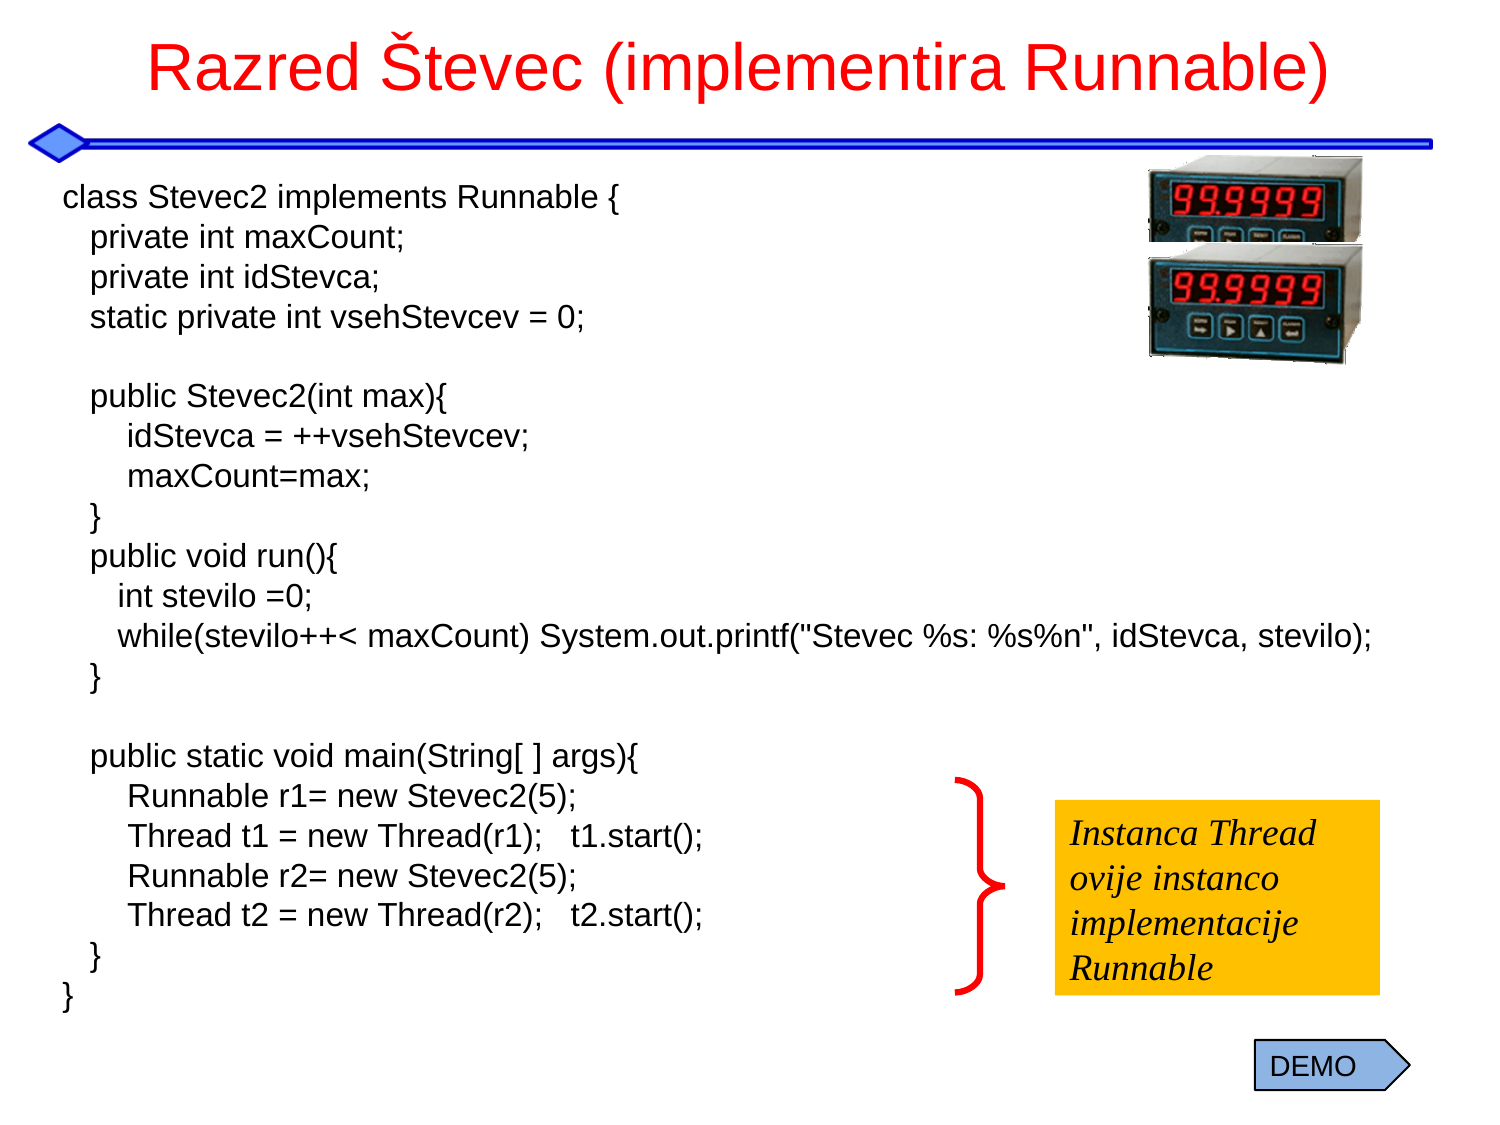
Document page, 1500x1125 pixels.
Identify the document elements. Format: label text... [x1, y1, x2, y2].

title Razred Števec (implementira Runnable) [0, 16, 1479, 112]
picture [28, 123, 1433, 365]
text_box DEMO [1254, 1040, 1410, 1091]
text_box class Stevec2 implements Runnable { private int maxCount; private int idStevca; static private int vsehStevcev = 0; public Stevec2(int max){ idStevca = ++vsehStevcev; maxCount=max; } public void run(){ int stevilo =0; while(stevilo++< maxCount) System.out.printf("Stevec %s: %s%n", idStevca, stevilo); } public static void main(String[ ] args){ Runnable r1= new Stevec2(5); Thread t1 = new Thread(r1); t1.start(); Runnable r2= new Stevec2(5); Thread t2 = new Thread(r2); t2.start(); } } [47, 167, 1500, 1062]
